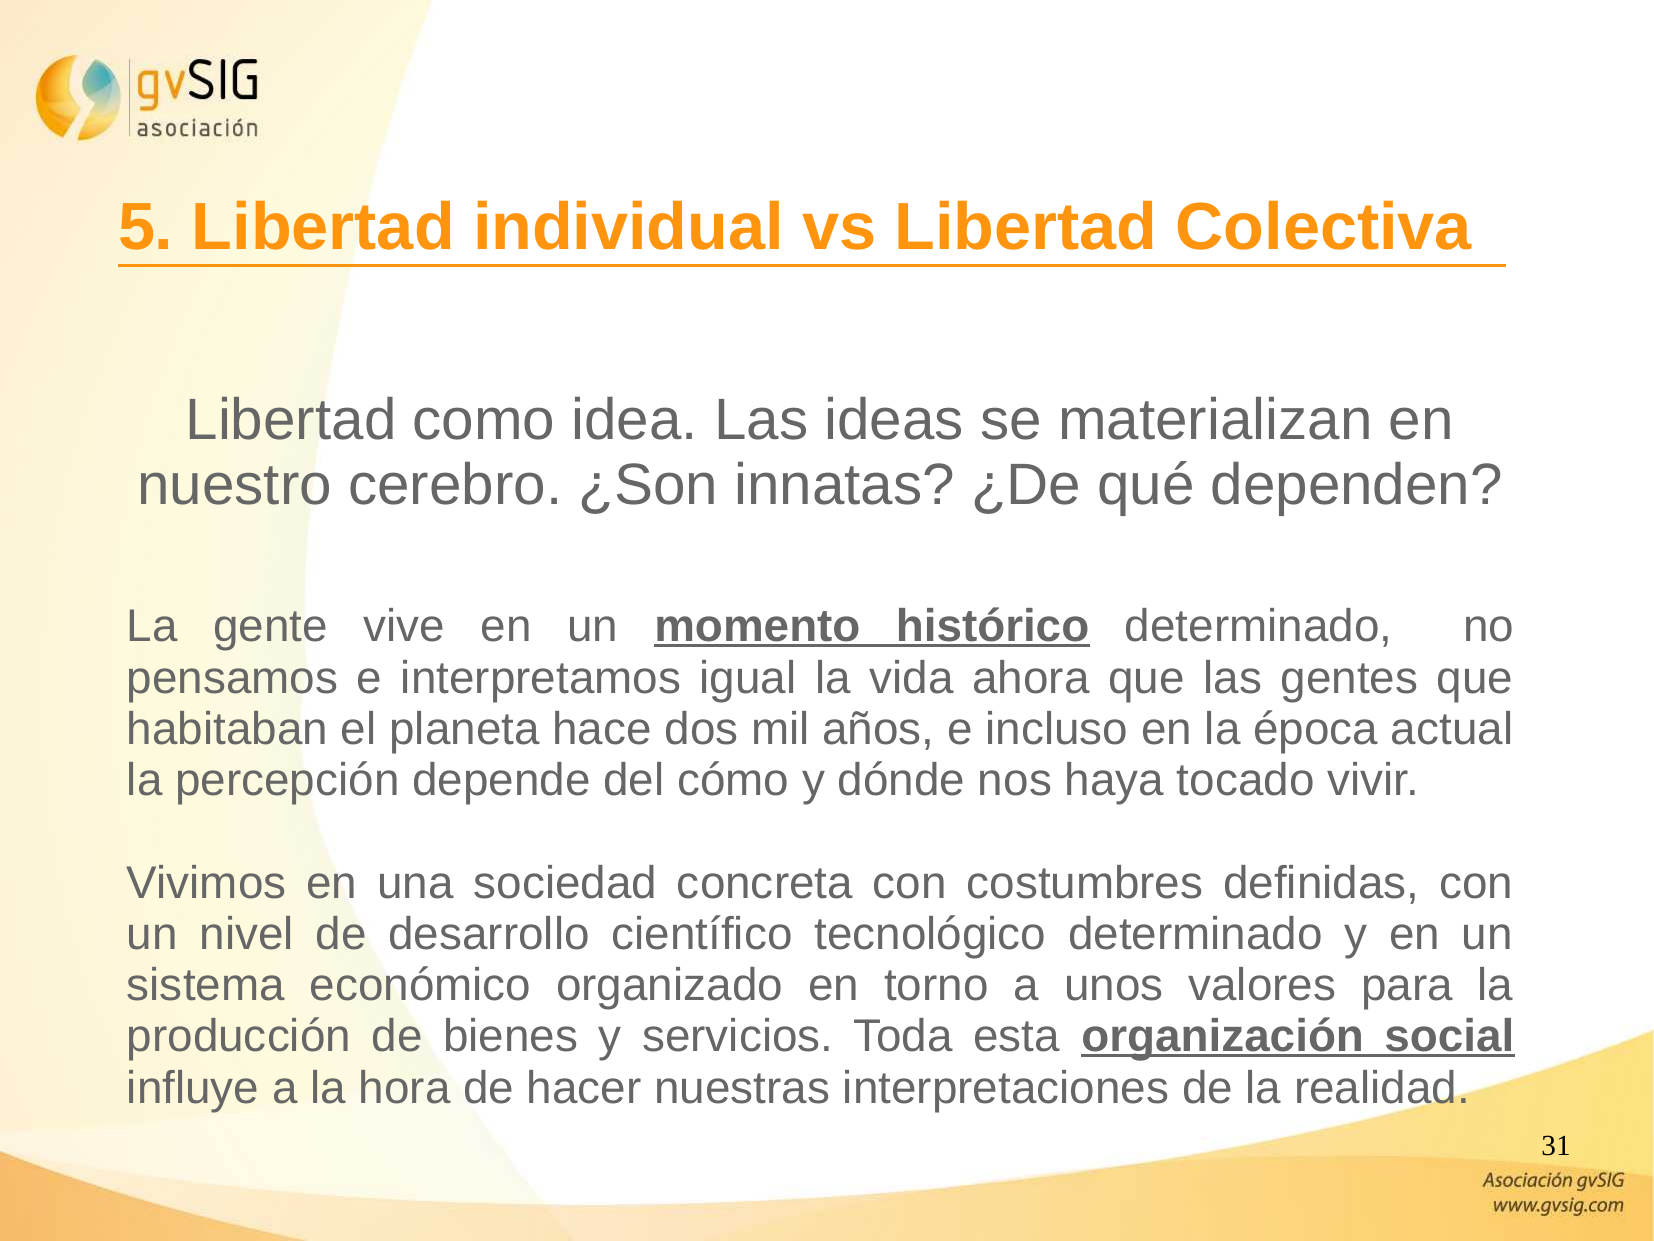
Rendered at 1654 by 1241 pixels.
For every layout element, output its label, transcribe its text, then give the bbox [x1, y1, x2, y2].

text_box Libertad como idea. Las ideas se materializan en nuestro cerebro. ¿Son innatas? ¿De qué dependen? La gente vive en un momento histórico determinado, no pensamos e interpretamos igual la vida ahora que las gentes que habitaban el planeta hace dos mil años, e incluso en la época actual la percepción depende del cómo y dónde nos haya tocado vivir. Vivimos en una sociedad concreta con costumbres definidas, con un nivel de desarrollo científico tecnológico determinado y en un sistema económico organizado en torno a unos valores para la producción de bienes y servicios. Toda esta organización social influye a la hora de hacer nuestras interpretaciones de la realidad. [112, 378, 1530, 1121]
title 5. Libertad individual vs Libertad Colectiva [118, 177, 1607, 276]
picture [0, 0, 1654, 1241]
